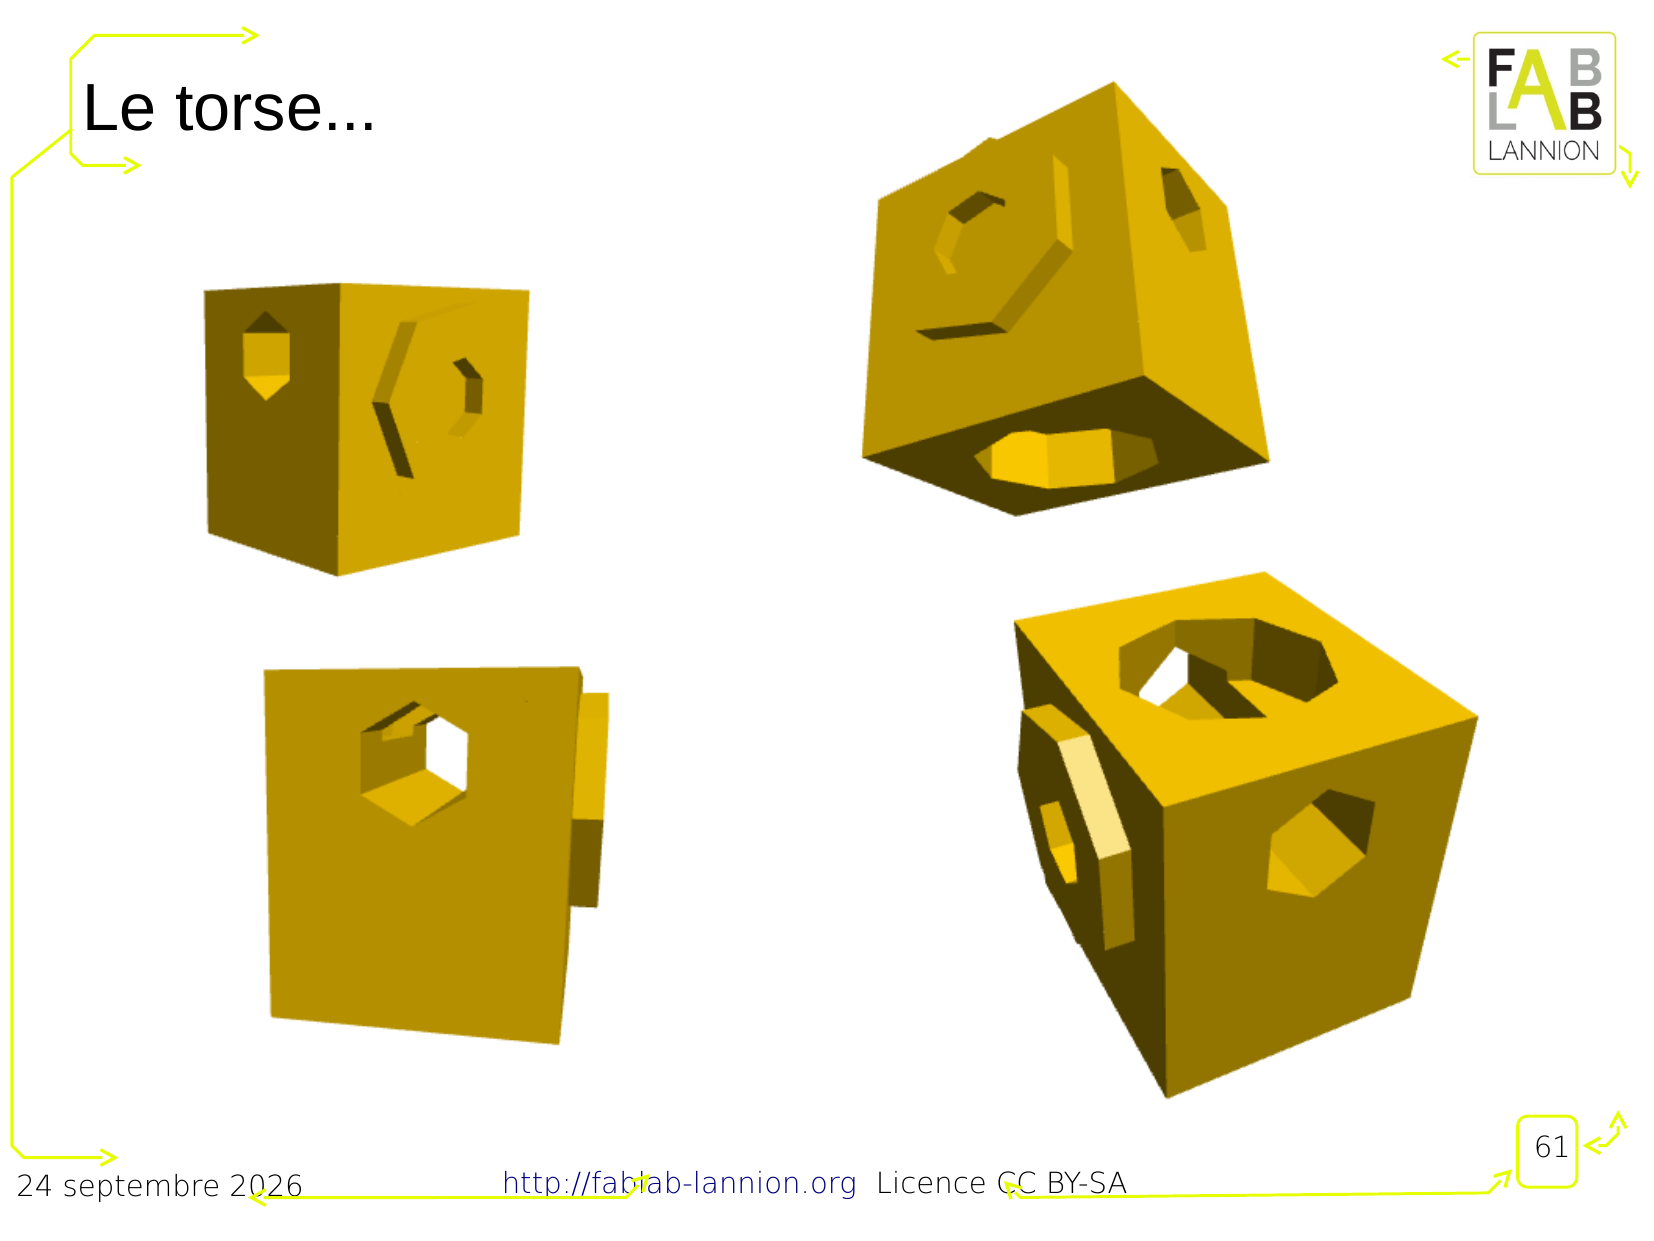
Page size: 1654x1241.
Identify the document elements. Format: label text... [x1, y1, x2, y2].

title Le torse... [82, 49, 1441, 166]
picture [1470, 29, 1619, 178]
picture [209, 629, 674, 1075]
picture [803, 78, 1524, 1115]
picture [157, 238, 603, 603]
